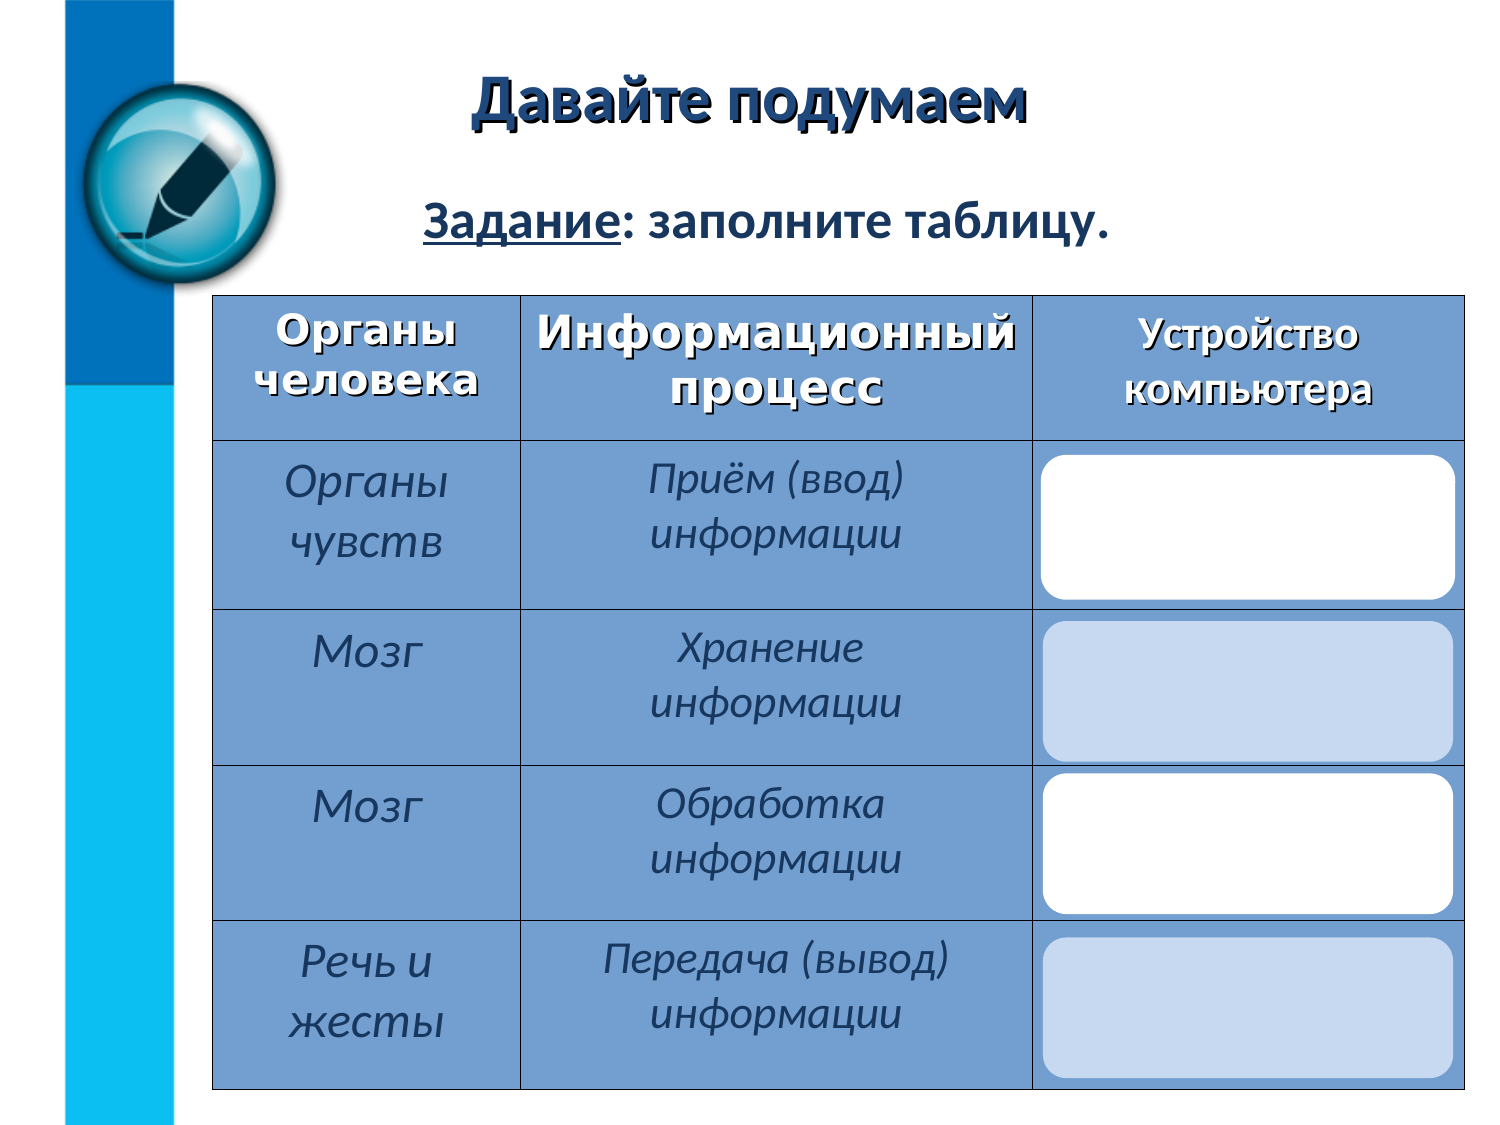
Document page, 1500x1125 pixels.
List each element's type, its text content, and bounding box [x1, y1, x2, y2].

table_cell Мозг [213, 610, 520, 765]
table_cell Речь и жесты [213, 921, 520, 1089]
title Давайте подумаем [75, 0, 1426, 188]
table_cell Клавиатура [1033, 441, 1464, 609]
table_cell Приём (ввод) информации [521, 441, 1032, 609]
table_cell Обработка информации [521, 766, 1032, 920]
table_cell Передача (вывод) информации [521, 921, 1032, 1089]
text_box Задание: заполните таблицу. [293, 188, 1383, 282]
table_cell Монитор [1033, 921, 1464, 1089]
text_box [1042, 456, 1454, 598]
table_cell Хранение информации [521, 610, 1032, 765]
table_cell Системный блок [1033, 610, 1464, 765]
table_header Органы человека [213, 296, 520, 440]
text_box [1042, 773, 1454, 915]
table_cell Мозг [213, 766, 520, 920]
table_cell Органы чувств [213, 441, 520, 609]
text_box [1042, 621, 1454, 762]
table_header Устройство компьютера [1033, 296, 1464, 440]
picture [0, 0, 1500, 1125]
table_cell Системный блок [1033, 766, 1464, 920]
text_box [1042, 937, 1454, 1079]
table_header Информационный процесс [521, 296, 1032, 440]
